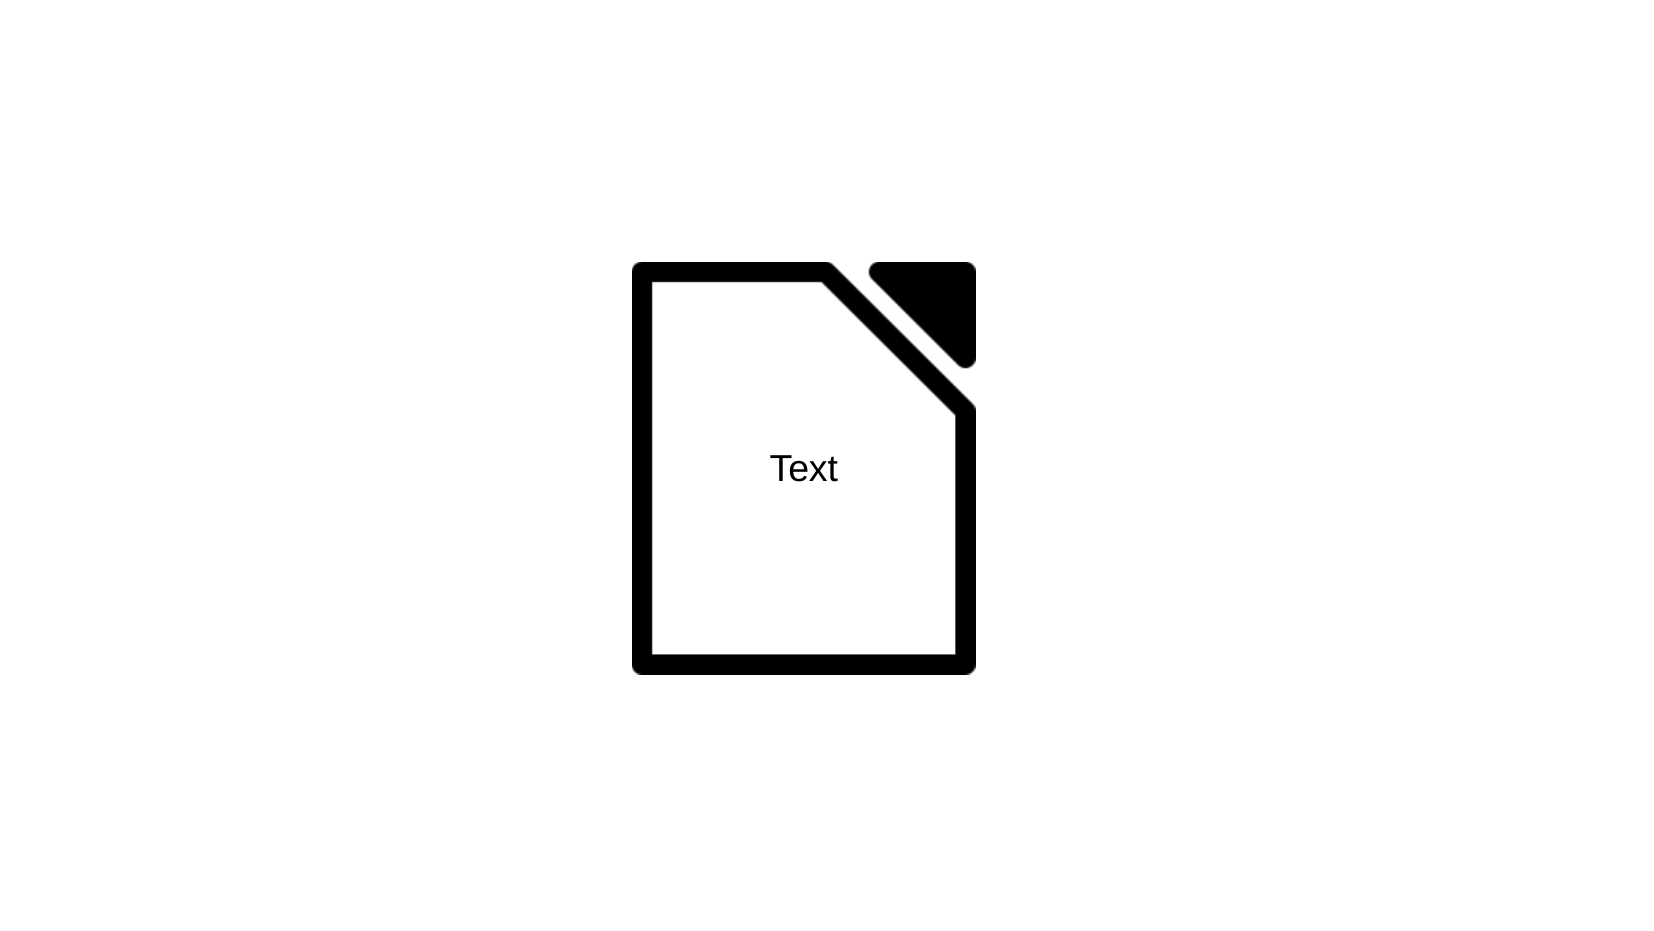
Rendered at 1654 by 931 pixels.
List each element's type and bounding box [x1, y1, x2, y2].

picture [632, 262, 976, 675]
